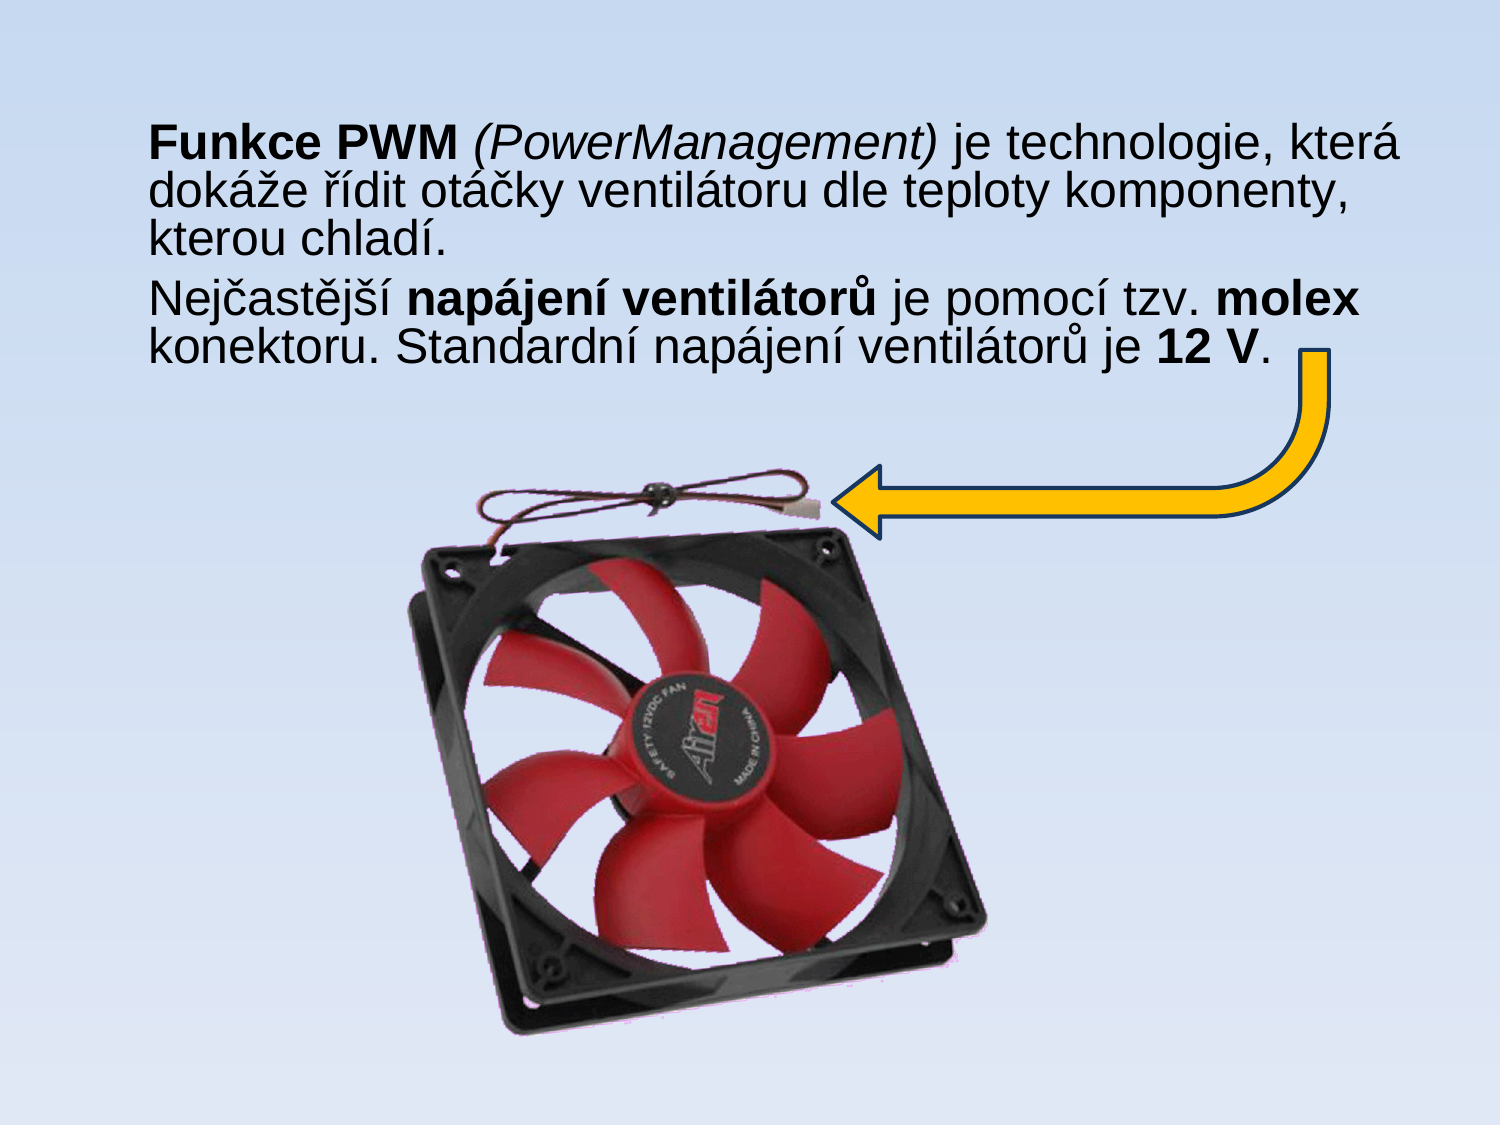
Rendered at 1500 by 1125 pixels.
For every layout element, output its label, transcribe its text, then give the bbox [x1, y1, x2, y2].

list Funkce PWM (PowerManagement) je technologie, která dokáže řídit otáčky ventilátoru dle teploty komponenty, kterou chladí. Nejčastější napájení ventilátorů je pomocí tzv. molex konektoru. Standardní napájení ventilátorů je 12 V. [76, 113, 1427, 551]
text_box [832, 349, 1329, 539]
picture [395, 444, 995, 1044]
